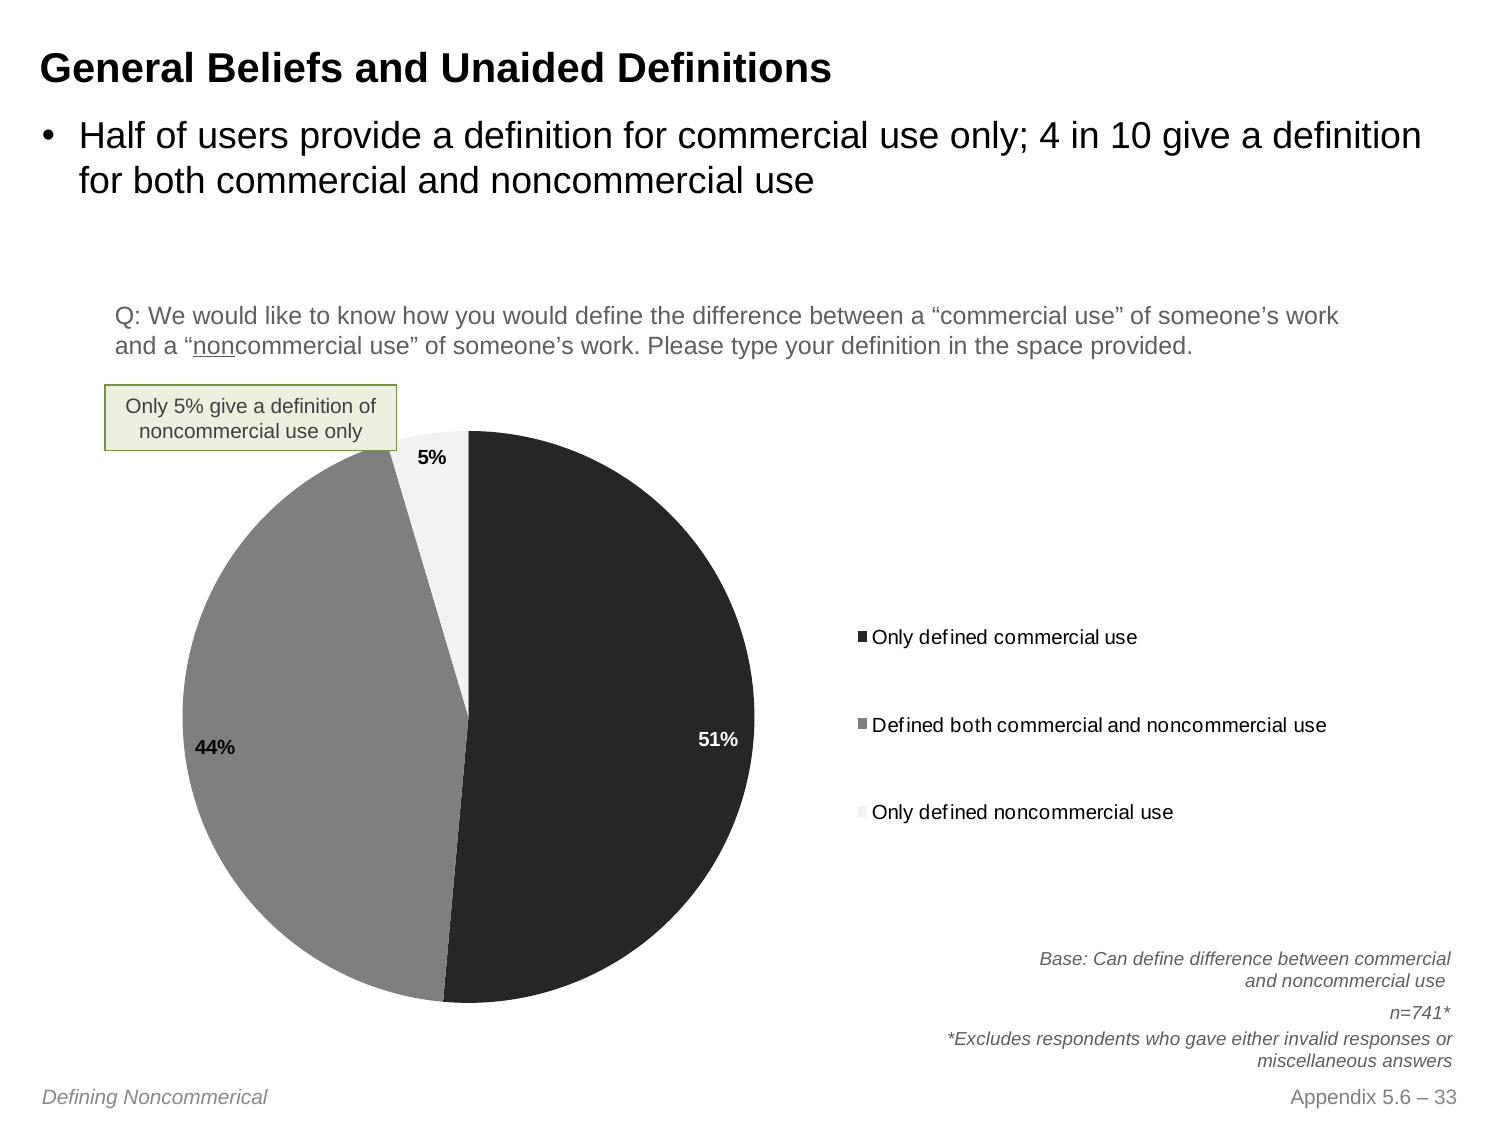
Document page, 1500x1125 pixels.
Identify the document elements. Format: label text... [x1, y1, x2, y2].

picture [116, 380, 1356, 1046]
text_box Appendix 5.6 – <number> [1121, 1066, 1472, 1125]
text_box *Excludes respondents who gave either invalid responses or miscellaneous answers [908, 1018, 1468, 1080]
text_box Base: Can define difference between commercial and noncommercial use [1007, 938, 1466, 1000]
text_box Half of users provide a definition for commercial use only; 4 in 10 give a definition for both commercial and noncommercial use [27, 103, 1454, 210]
text_box General Beliefs and Unaided Definitions [24, 27, 1288, 110]
text_box Only 5% give a definition of noncommercial use only [105, 385, 397, 451]
text_box n=741* [1150, 1000, 1465, 1018]
text_box Defining Noncommerical [27, 1066, 503, 1125]
text_box Q: We would like to know how you would define the difference between a “commercial use” of someone’s work and a “noncommercial use” of someone’s work. Please type your definition in the space provided. [99, 291, 1377, 368]
